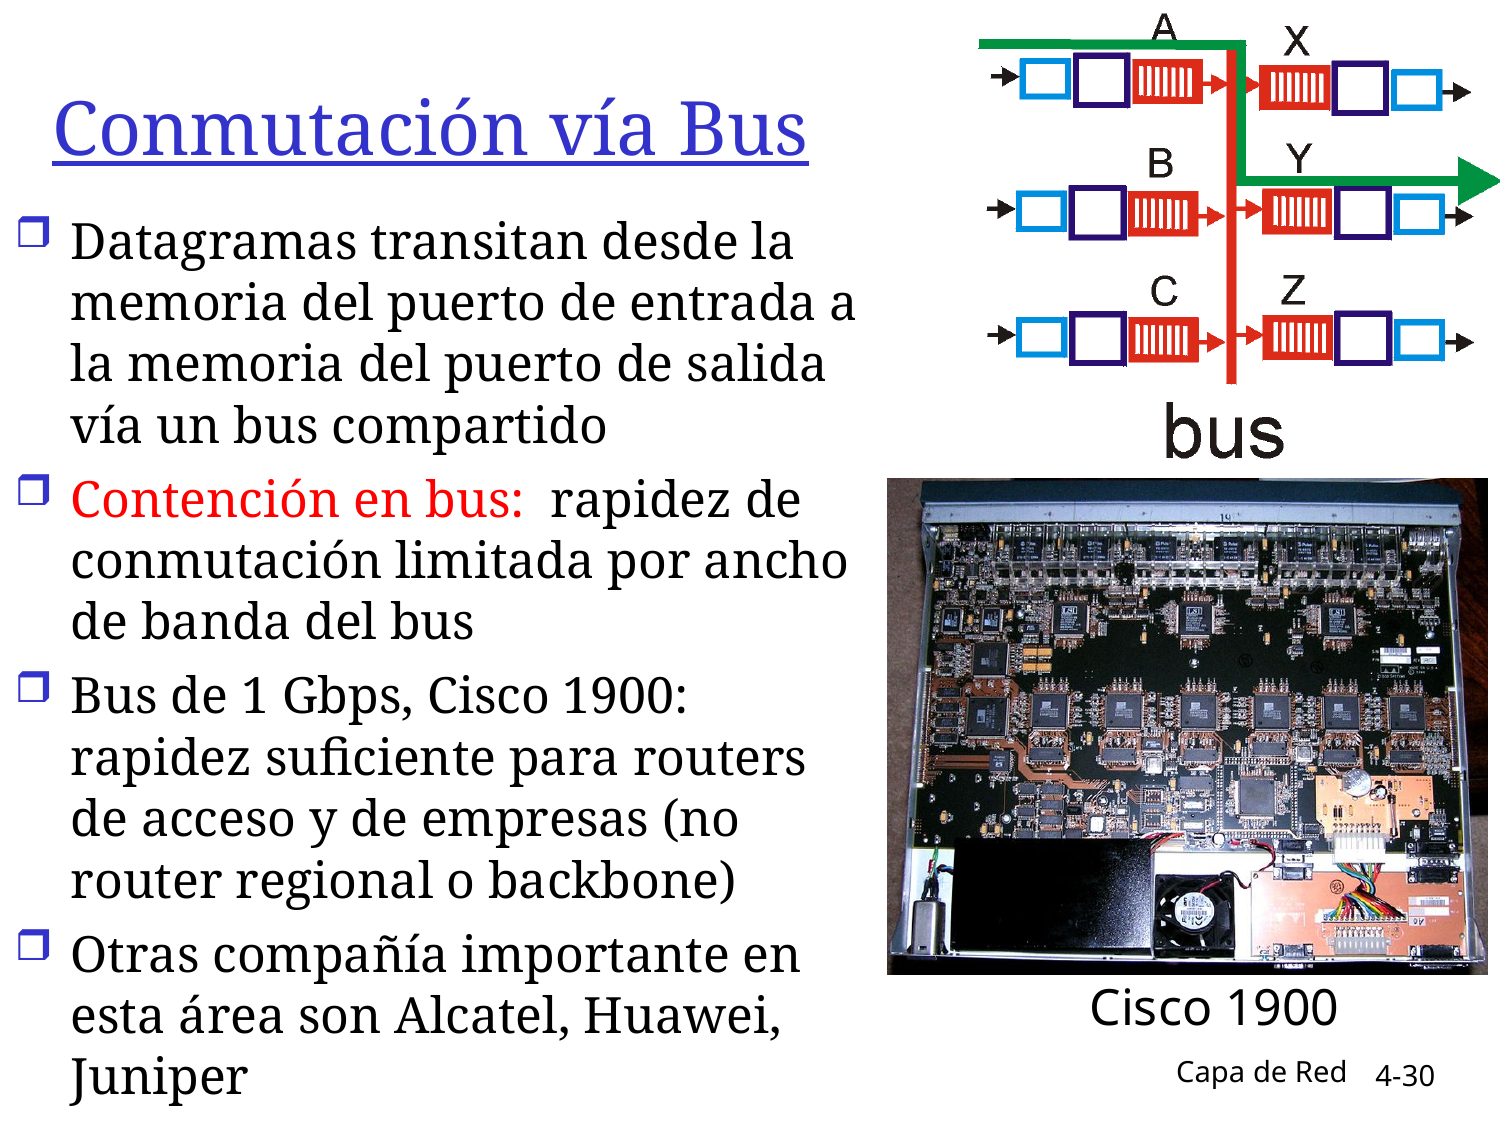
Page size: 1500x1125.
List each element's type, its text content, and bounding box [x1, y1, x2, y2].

picture [968, 0, 1500, 465]
list Datagramas transitan desde la memoria del puerto de entrada a la memoria del puerto de salida vía un bus compartido Contención en bus: rapidez de conmutación limitada por ancho de banda del bus Bus de 1 Gbps, Cisco 1900: rapidez suficiente para routers de acceso y de empresas (no router regional o backbone) Otras compañía importante en esta área son Alcatel, Huawei, Juniper Cisco (San Francisco), parte el 1984, con dos emprendedores. En dos años alcanza ganancias de 250.000US$/mes. [0, 202, 888, 1015]
text_box Cisco 1900 [1074, 974, 1363, 1056]
picture [887, 478, 1488, 976]
title Conmutación vía Bus [37, 71, 867, 184]
